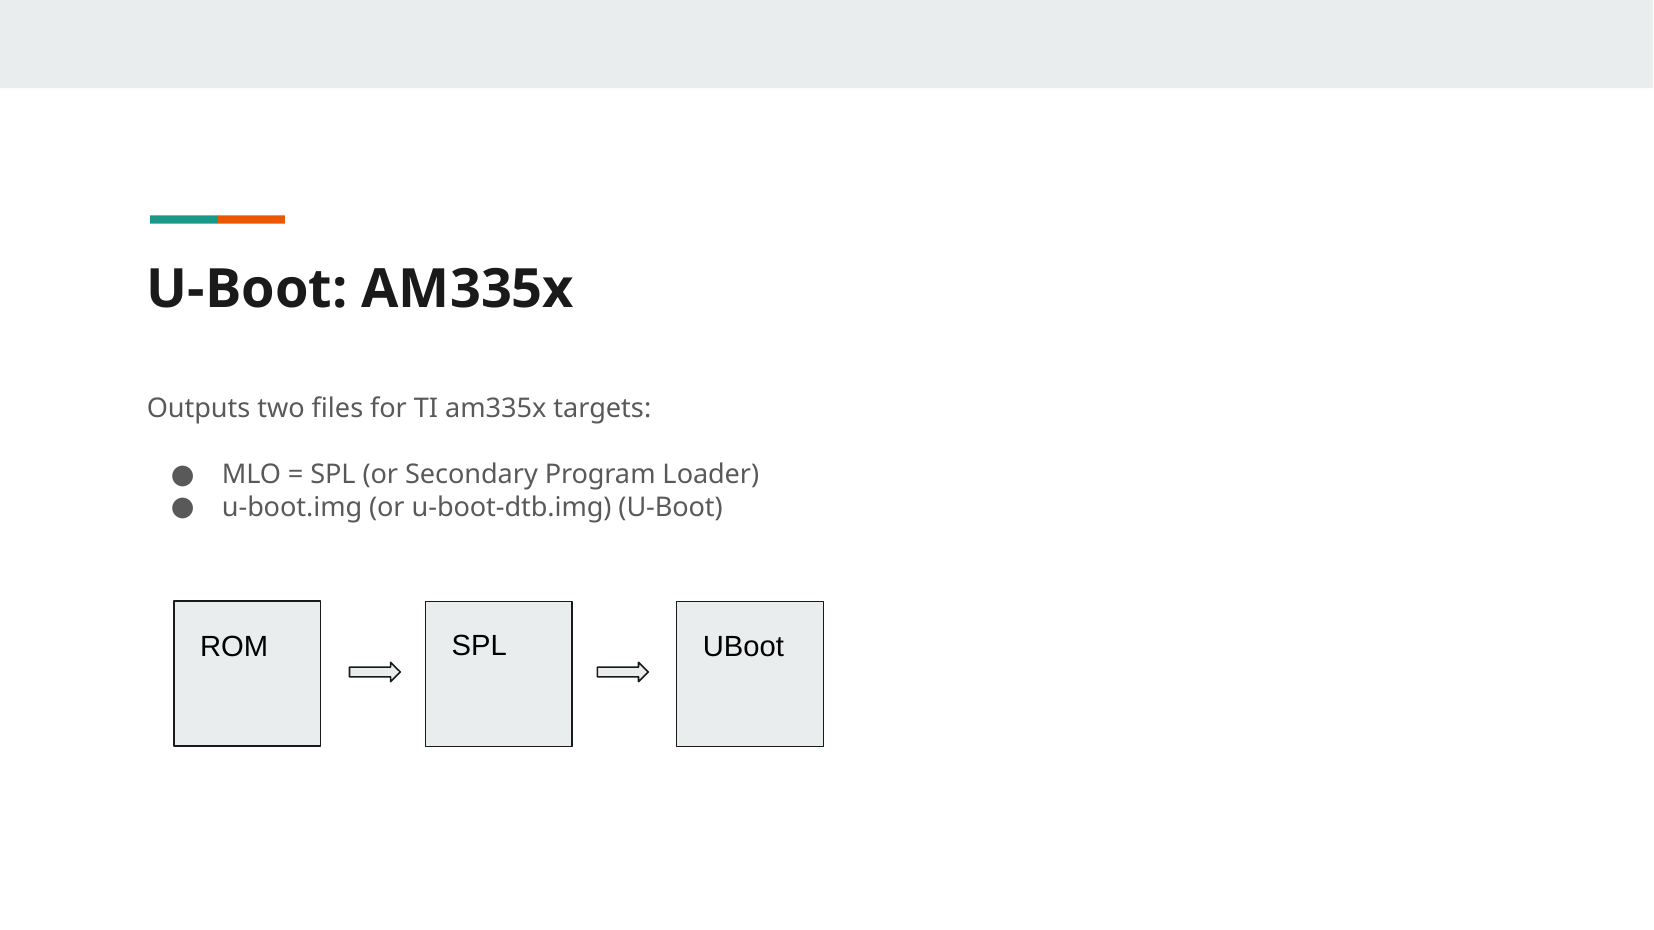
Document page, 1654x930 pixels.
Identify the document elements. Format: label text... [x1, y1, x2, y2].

title U-Boot: AM335x [131, 238, 1522, 336]
list Outputs two files for TI am335x targets: MLO = SPL (or Secondary Program Loader) u-boot.img (or u-boot-dtb.img) (U-Boot) [131, 375, 1522, 785]
text_box [349, 662, 401, 682]
text_box ROM [185, 612, 310, 737]
text_box [425, 601, 572, 747]
text_box [676, 601, 824, 747]
text_box [597, 662, 649, 682]
text_box SPL [436, 611, 561, 736]
text_box UBoot [687, 612, 813, 737]
text_box [173, 600, 321, 746]
